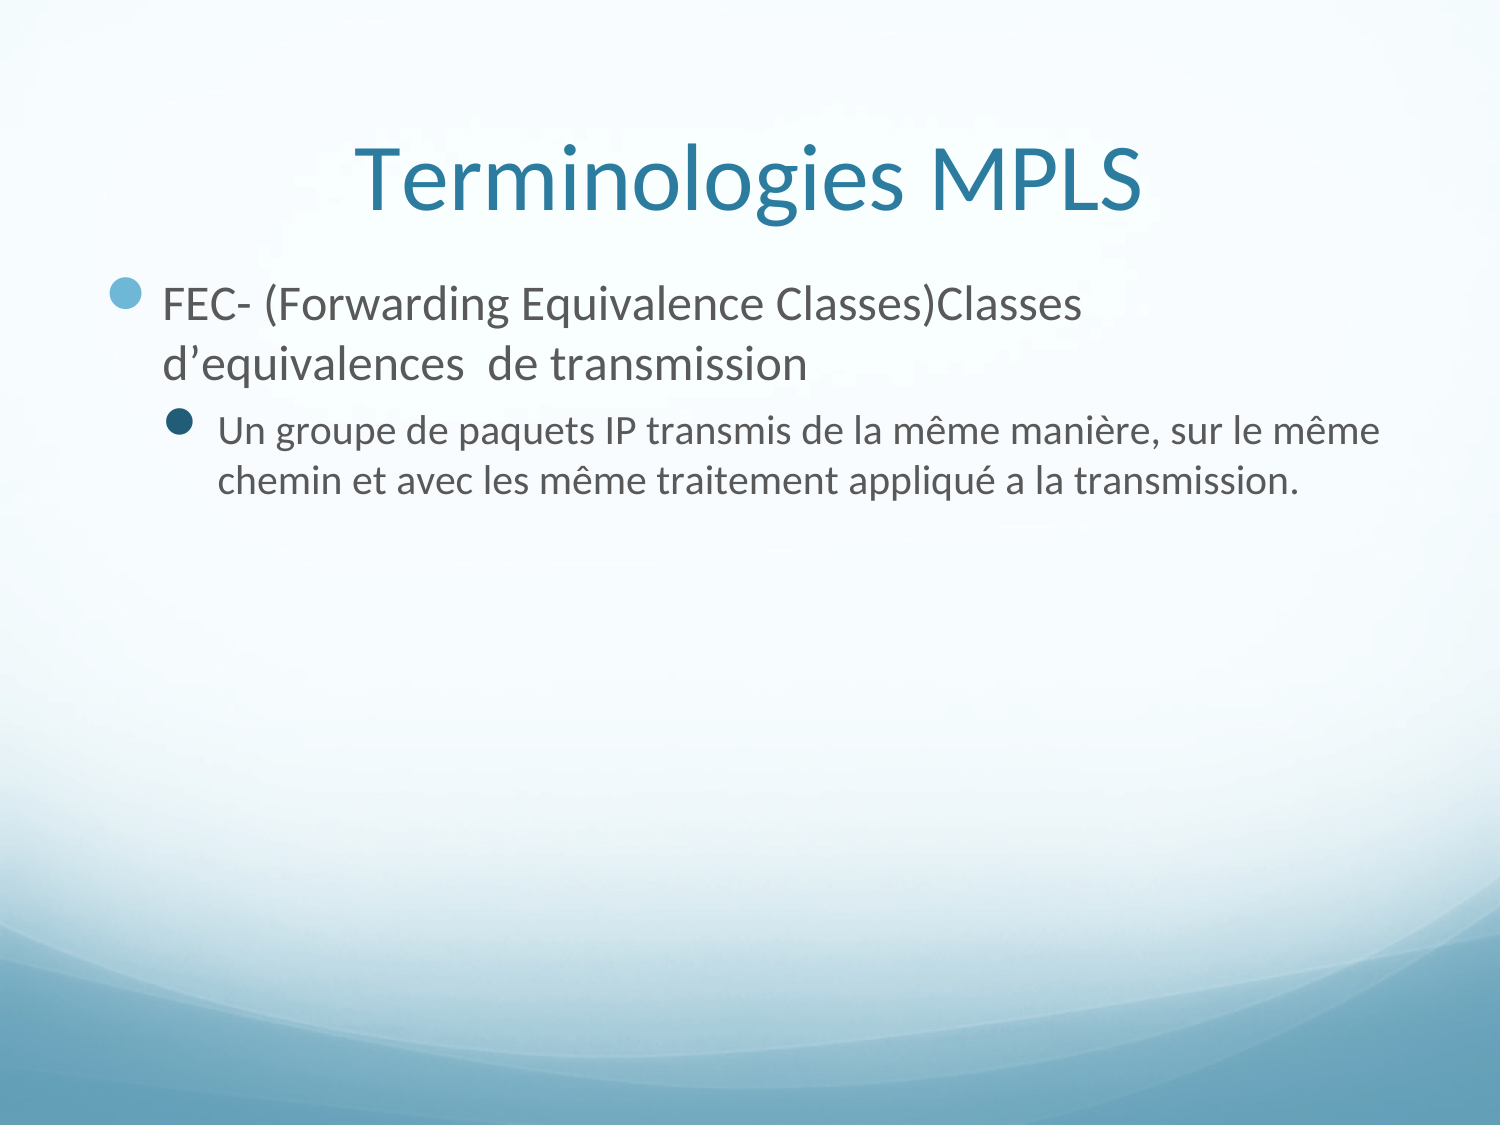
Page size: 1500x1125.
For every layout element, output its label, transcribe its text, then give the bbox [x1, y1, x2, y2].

title Terminologies MPLS [90, 17, 1410, 237]
list FEC- (Forwarding Equivalence Classes)Classes d’equivalences de transmission Un groupe de paquets IP transmis de la même manière, sur le même chemin et avec les même traitement appliqué a la transmission. [90, 262, 1410, 975]
picture [0, 0, 1500, 1125]
